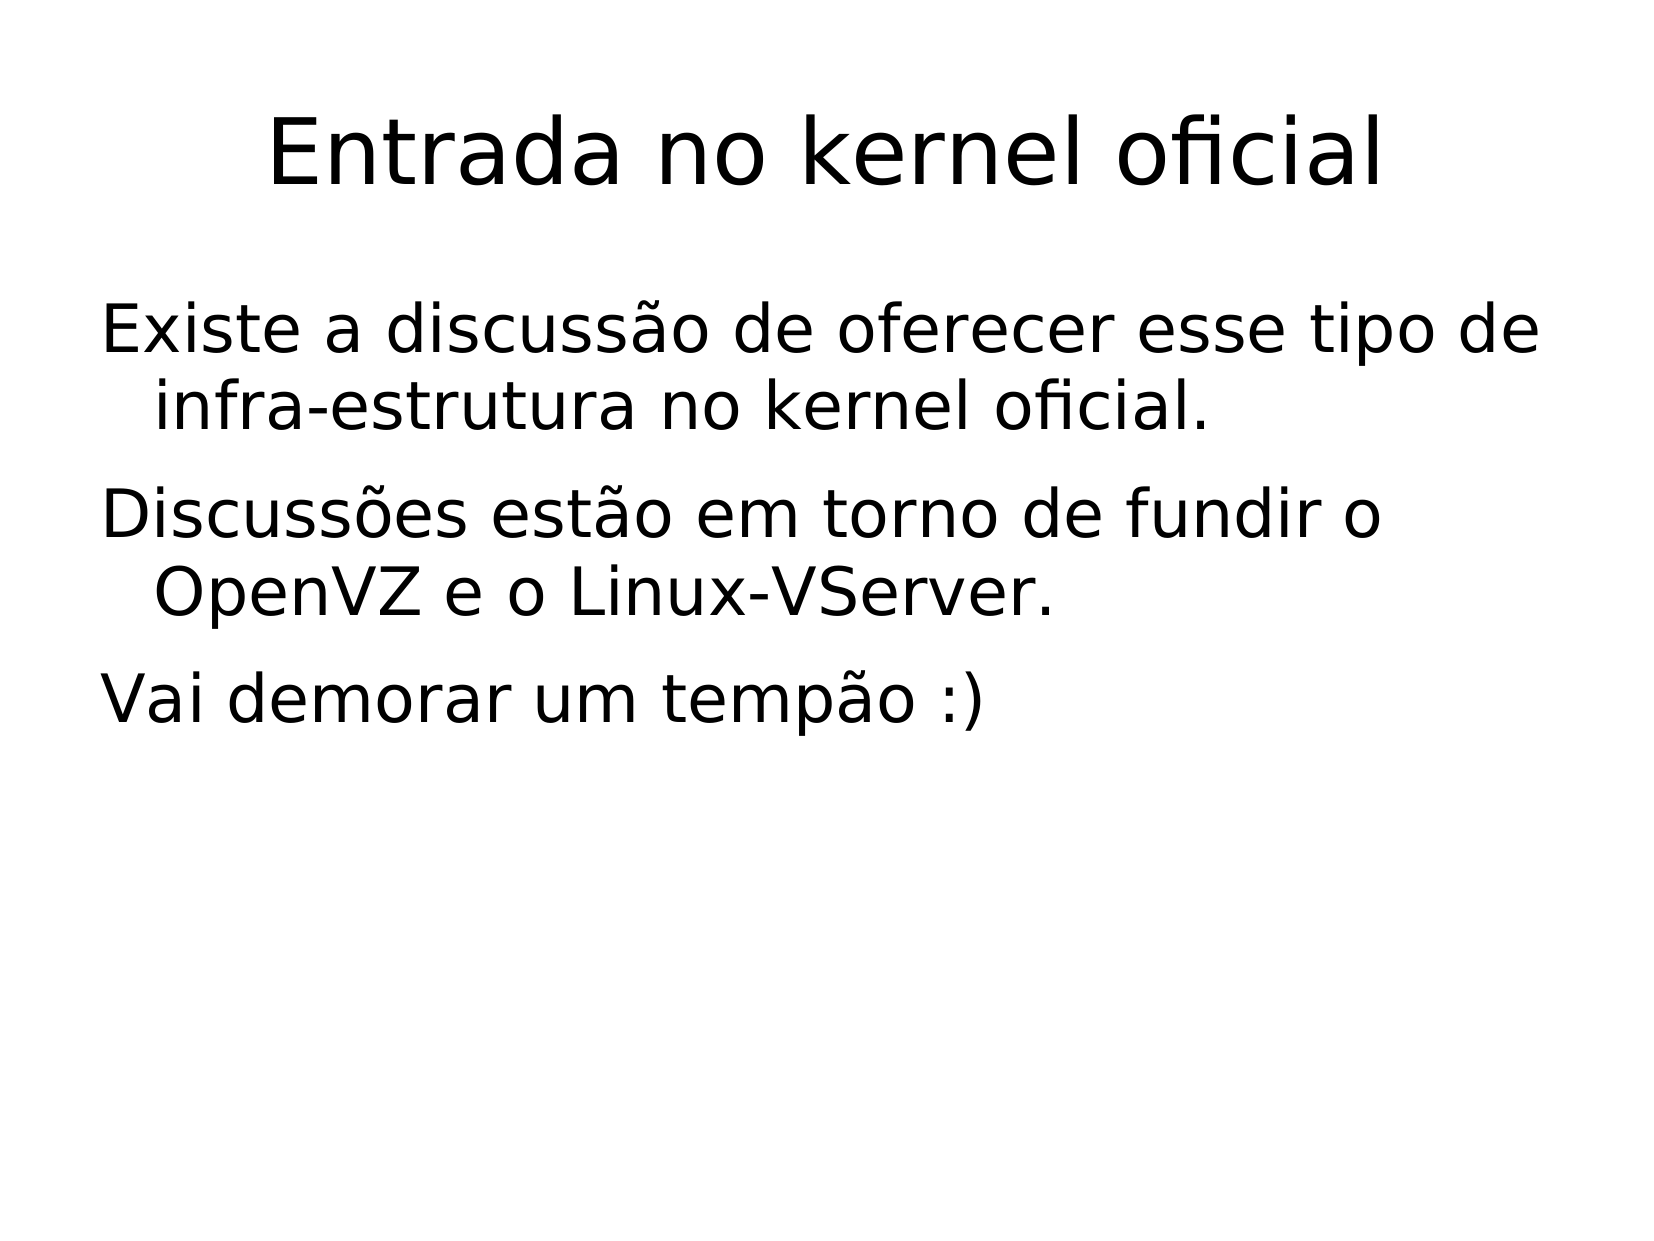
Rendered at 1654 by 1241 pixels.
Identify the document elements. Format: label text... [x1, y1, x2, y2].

title Entrada no kernel oficial [82, 49, 1571, 257]
list Existe a discussão de oferecer esse tipo de infra-estrutura no kernel oficial. Discussões estão em torno de fundir o OpenVZ e o Linux-VServer. Vai demorar um tempão :) [82, 290, 1571, 1094]
